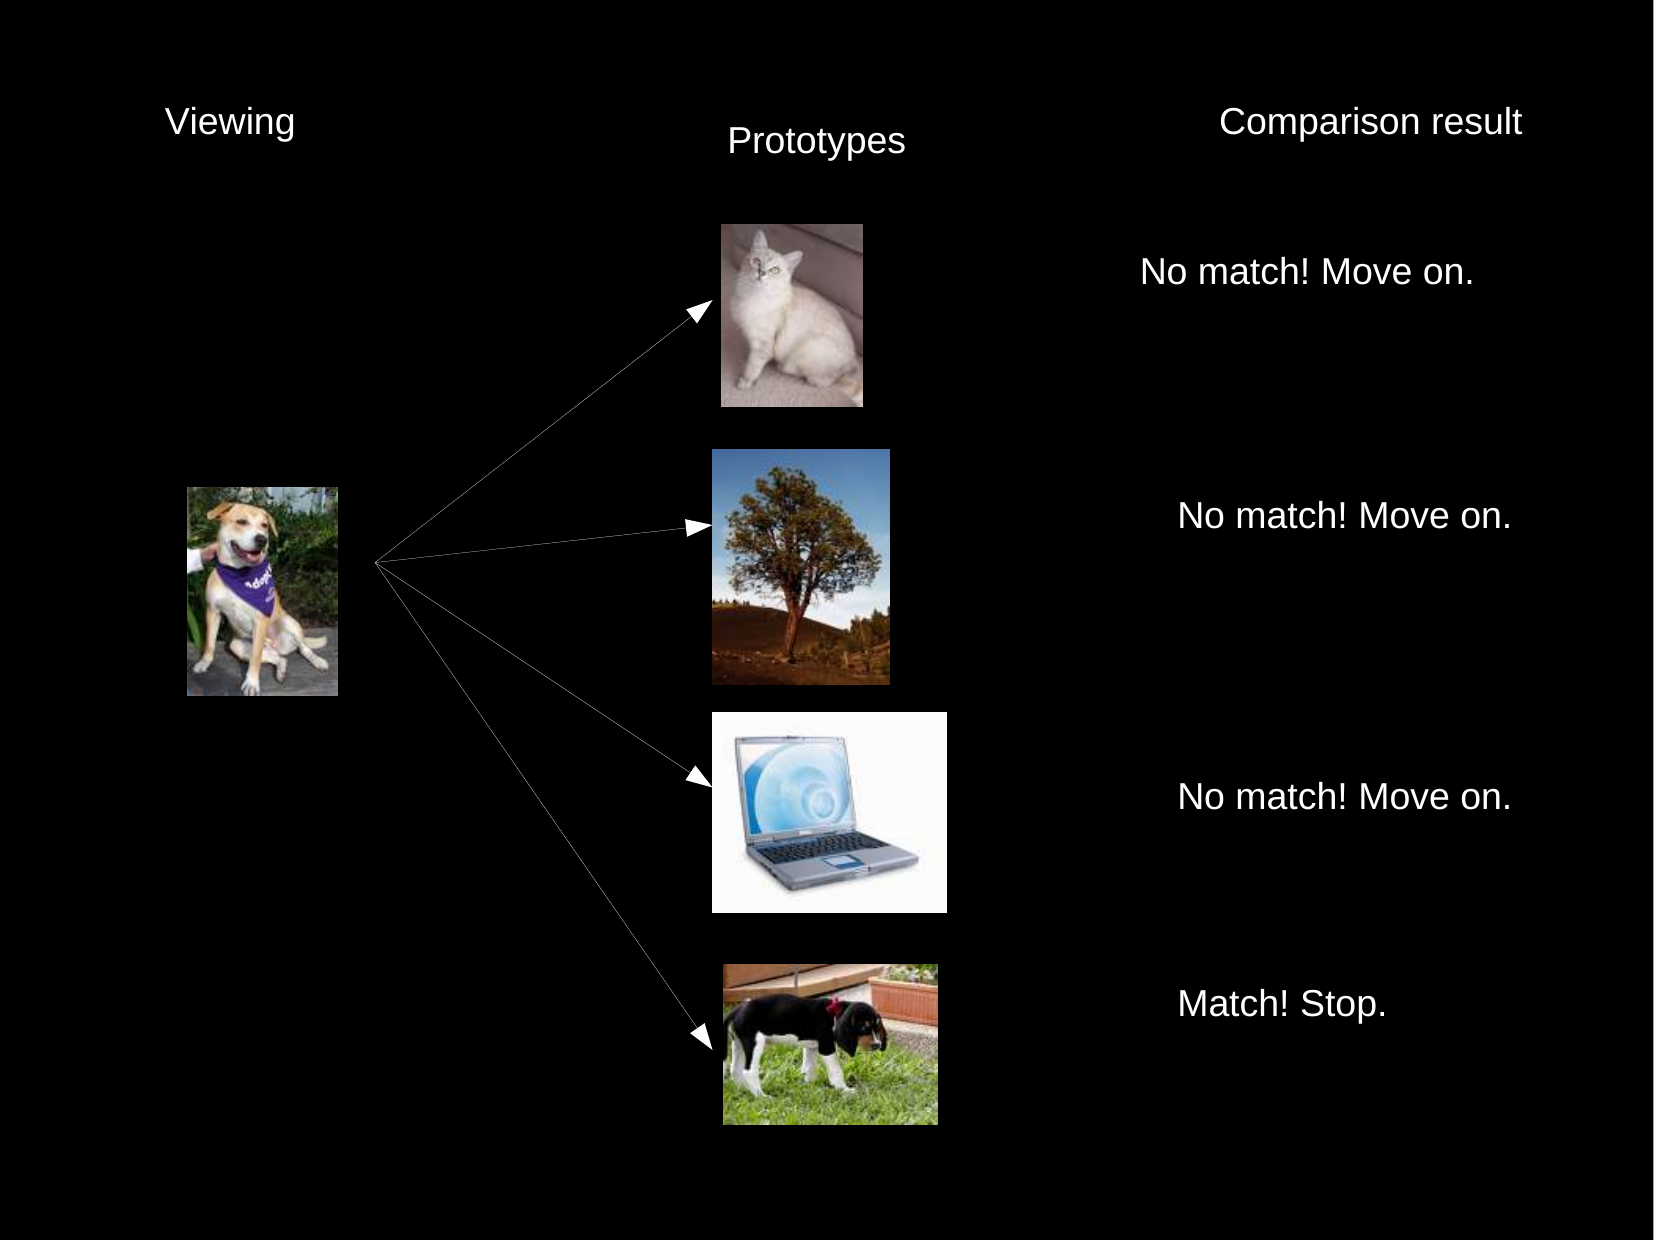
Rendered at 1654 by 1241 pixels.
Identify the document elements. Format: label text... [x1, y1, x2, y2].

text_box No match! Move on. [1125, 243, 1490, 301]
text_box Prototypes [712, 112, 921, 170]
picture [712, 712, 947, 913]
picture [721, 224, 863, 407]
text_box Match! Stop. [1162, 975, 1402, 1032]
picture [187, 487, 338, 696]
text_box No match! Move on. [1162, 487, 1527, 545]
text_box No match! Move on. [1162, 768, 1527, 826]
text_box Comparison result [1204, 93, 1538, 151]
picture [723, 964, 938, 1126]
picture [712, 449, 890, 685]
text_box Viewing [150, 93, 310, 151]
